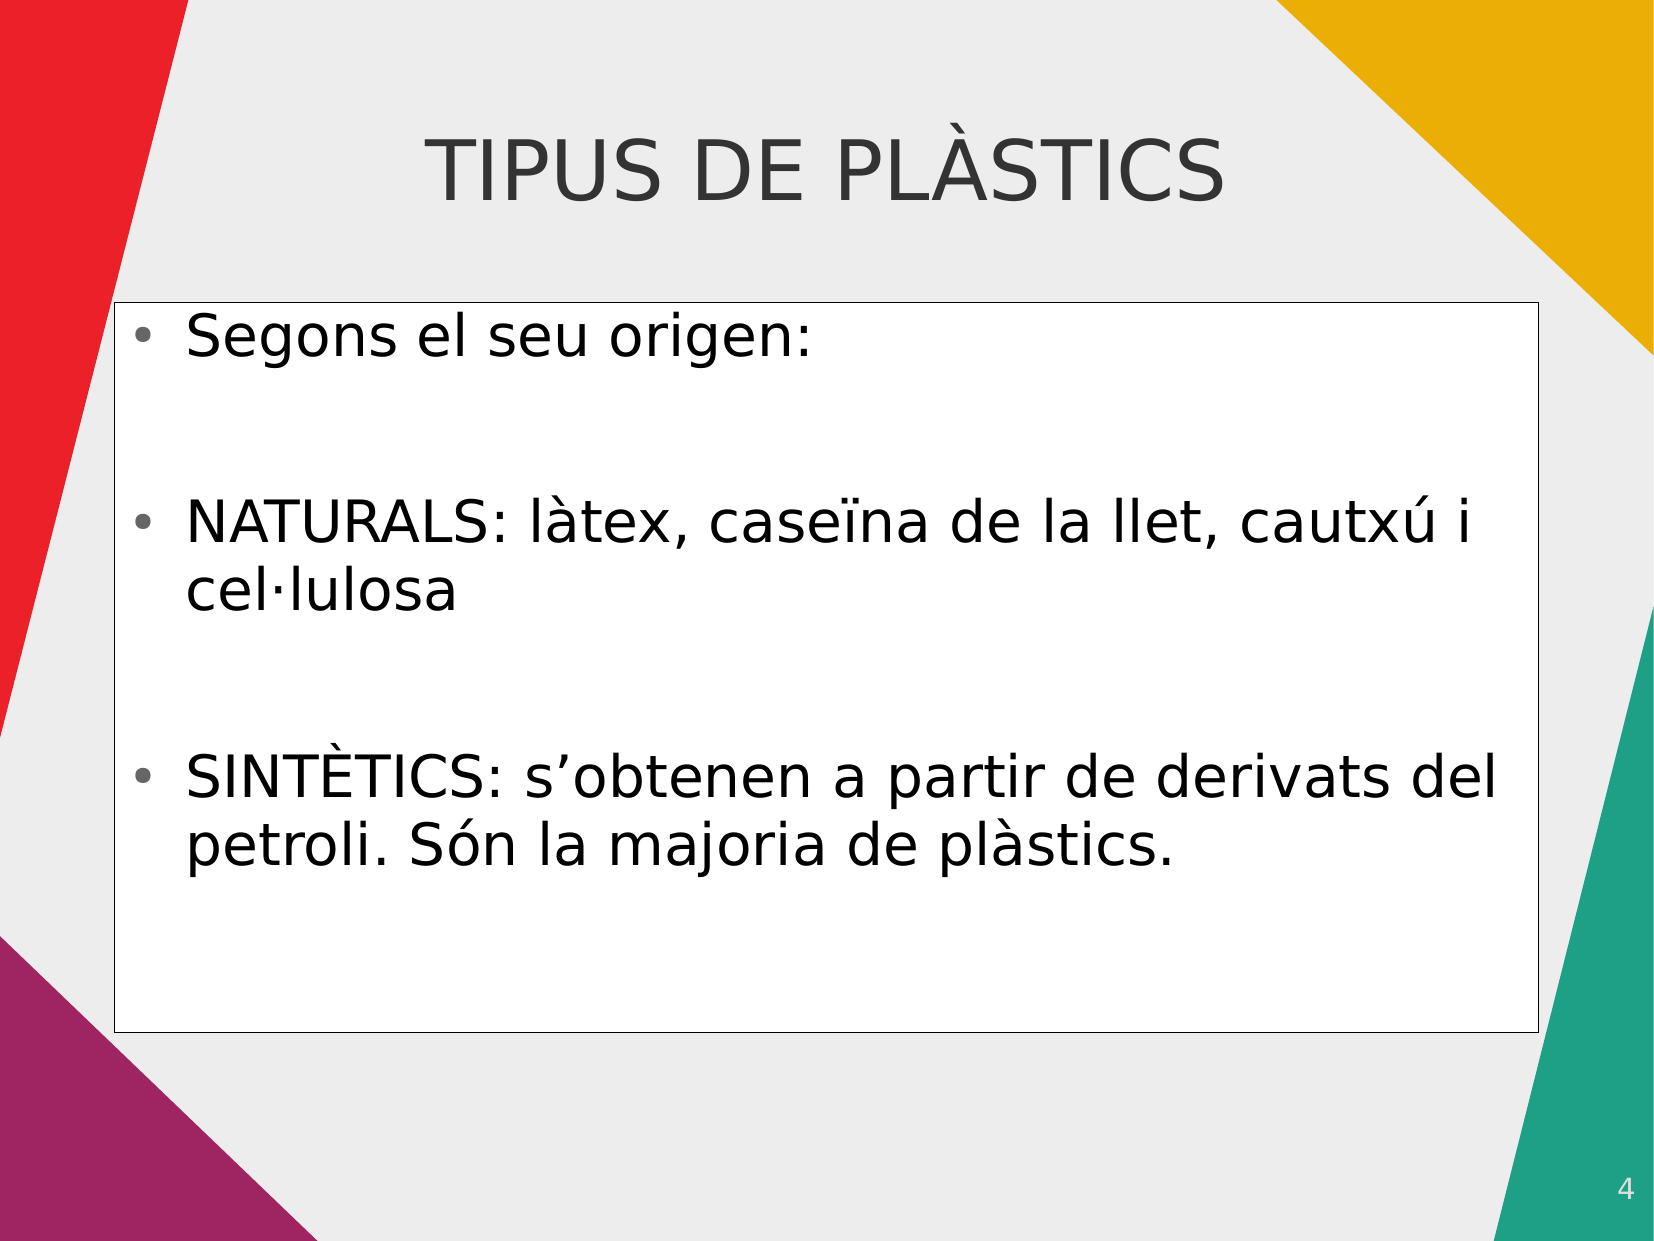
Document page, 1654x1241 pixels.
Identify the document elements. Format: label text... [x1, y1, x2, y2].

list Segons el seu origen: NATURALS: làtex, caseïna de la llet, cautxú i cel·lulosa SINTÈTICS: s’obtenen a partir de derivats del petroli. Són la majoria de plàstics. [114, 302, 1539, 1033]
title TIPUS DE PLÀSTICS [114, 73, 1539, 271]
